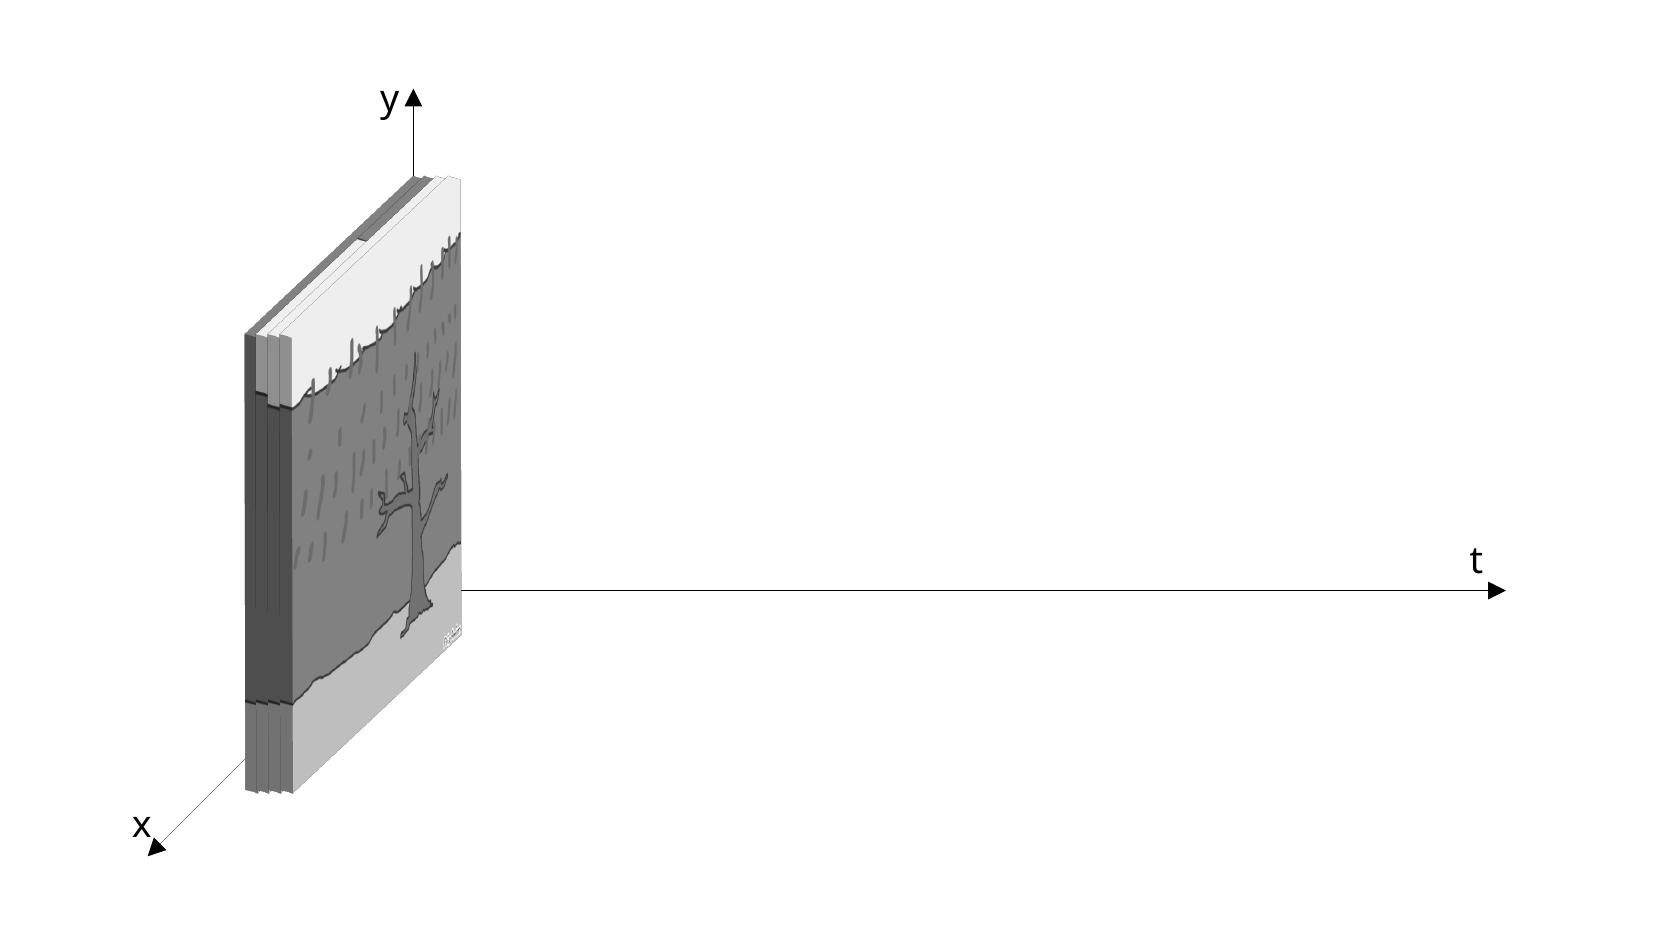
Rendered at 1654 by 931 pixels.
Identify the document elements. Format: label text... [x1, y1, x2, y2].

text_box t [1446, 527, 1506, 591]
text_box x [112, 791, 172, 855]
text_box y [360, 64, 420, 129]
